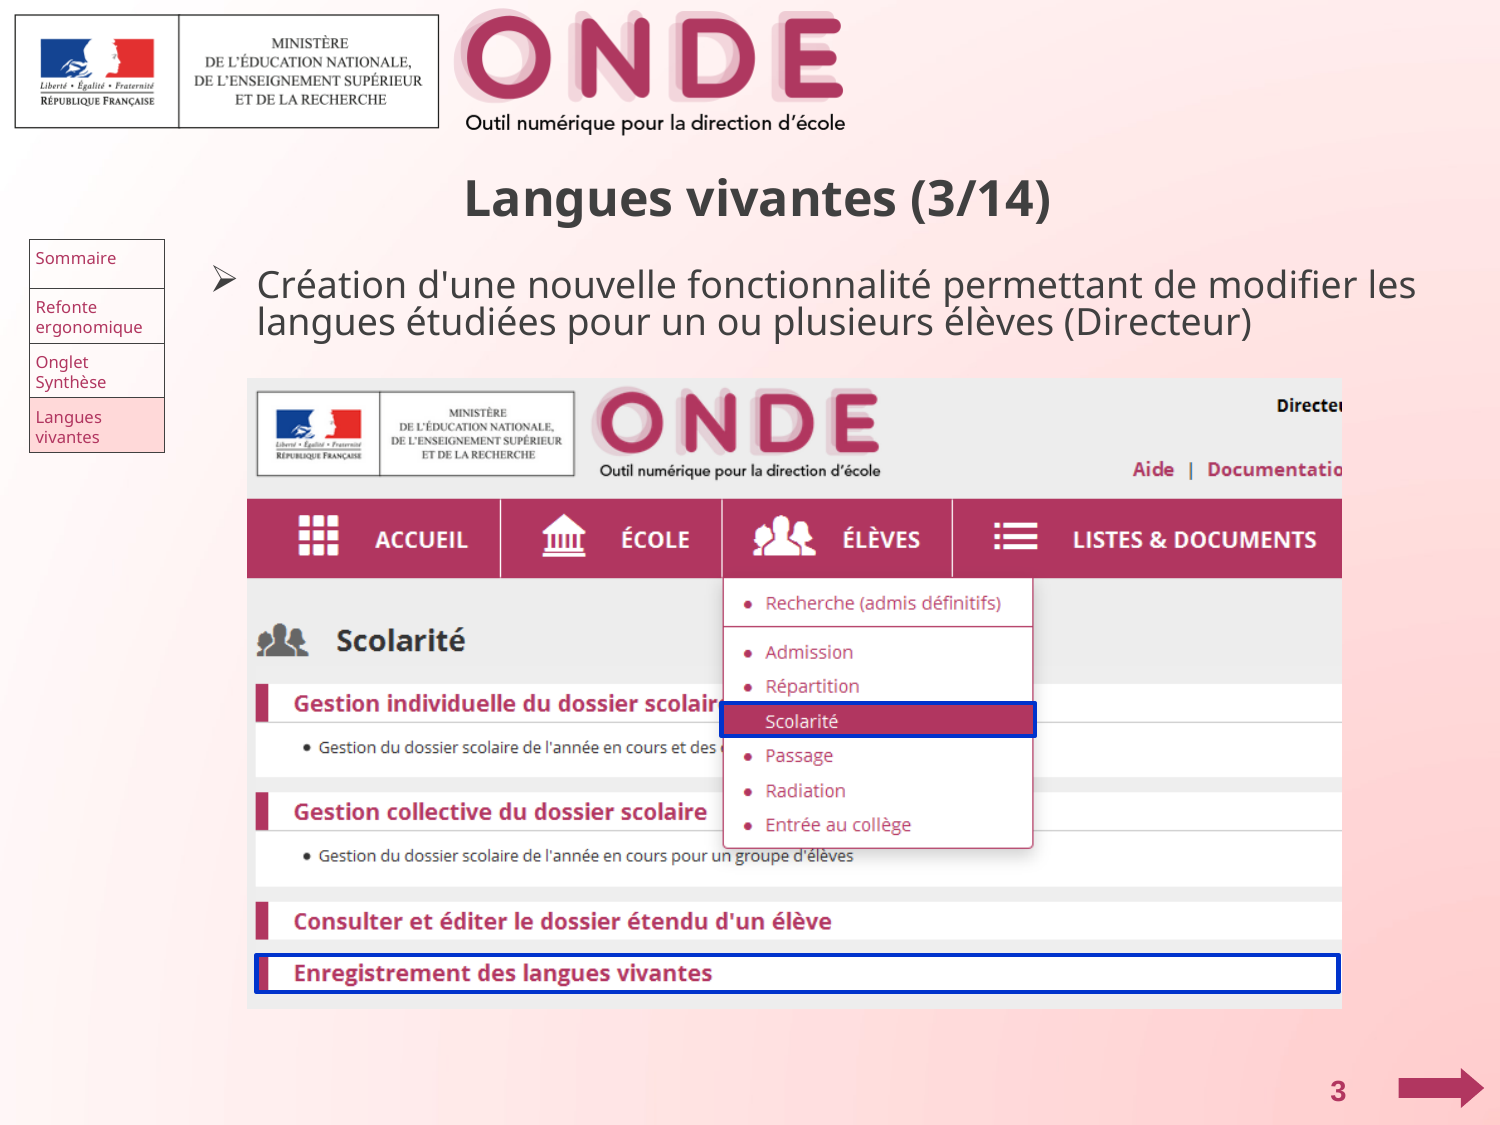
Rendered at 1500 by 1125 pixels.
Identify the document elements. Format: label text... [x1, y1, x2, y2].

table_cell Langues vivantes [30, 398, 164, 452]
text_box Création d'une nouvelle fonctionnalité permettant de modifier les langues étudiées pour un ou plusieurs élèves (Directeur) [195, 262, 1433, 1036]
text_box <numéro> [1257, 1064, 1420, 1117]
table_cell Onglet Synthèse [30, 344, 164, 397]
table_cell Refonte ergonomique [30, 289, 164, 343]
picture [0, 0, 1500, 1125]
table_header Sommaire [30, 240, 164, 288]
text_box Langues vivantes (3/14) [82, 154, 1433, 238]
text_box [1399, 1070, 1483, 1106]
